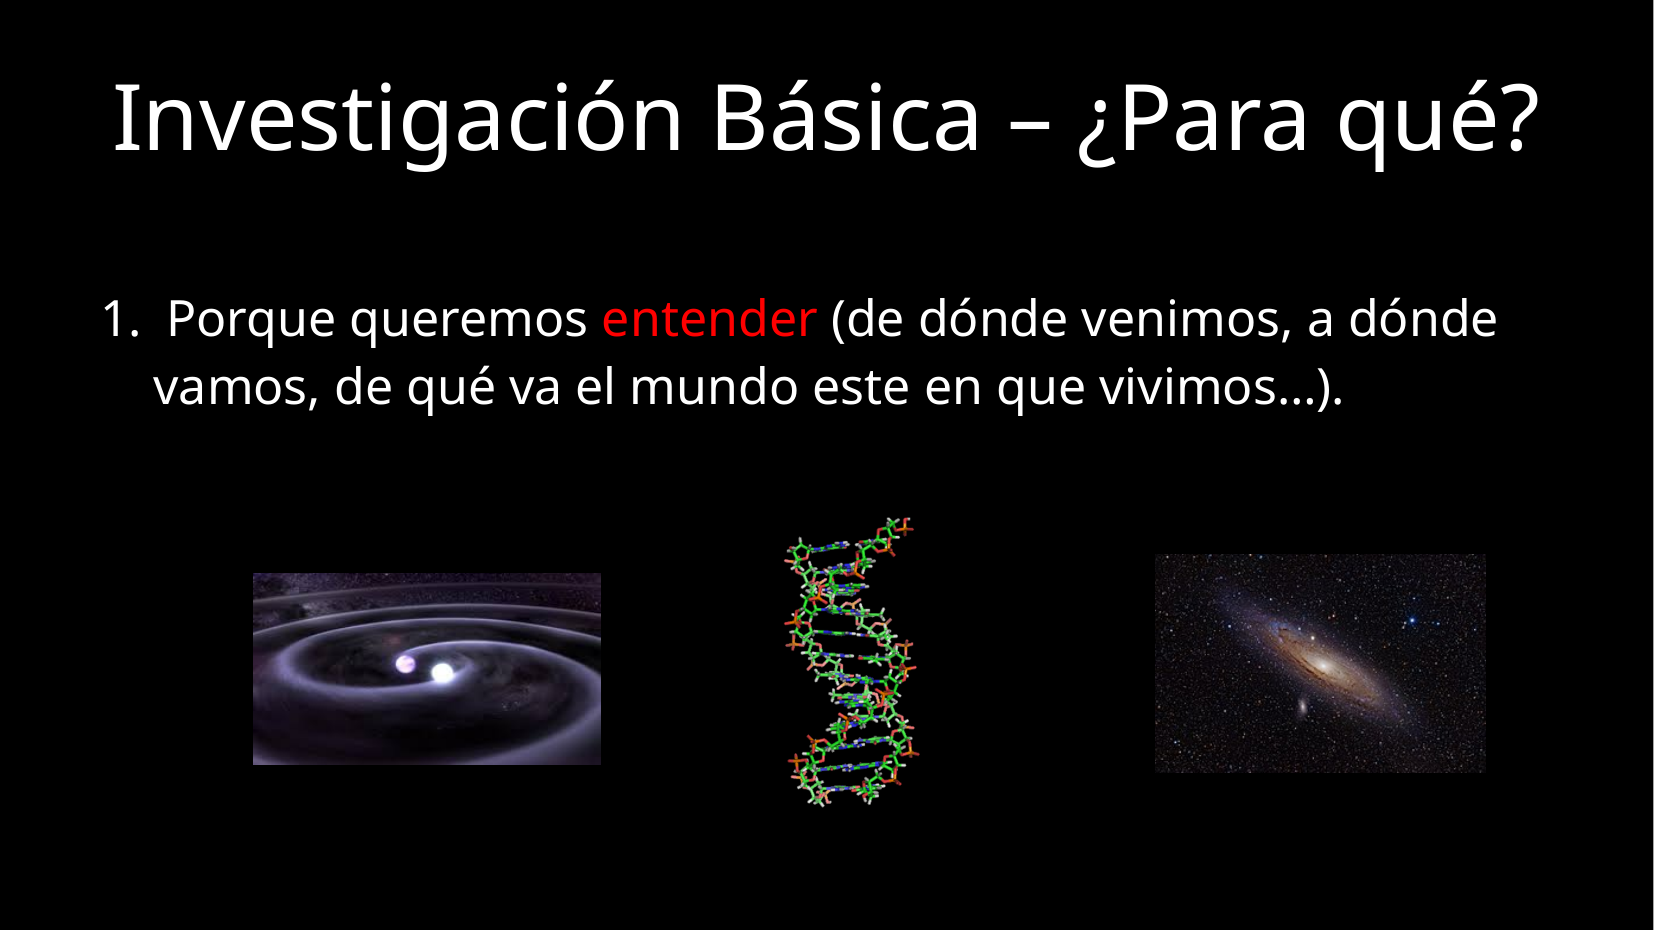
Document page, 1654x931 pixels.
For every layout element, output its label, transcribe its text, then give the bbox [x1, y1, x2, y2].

picture [1155, 554, 1486, 773]
list Porque queremos entender (de dónde venimos, a dónde vamos, de qué va el mundo este en que vivimos…). [82, 282, 1571, 822]
picture [253, 573, 601, 766]
picture [765, 506, 935, 822]
title Investigación Básica – ¿Para qué? [82, 37, 1571, 193]
